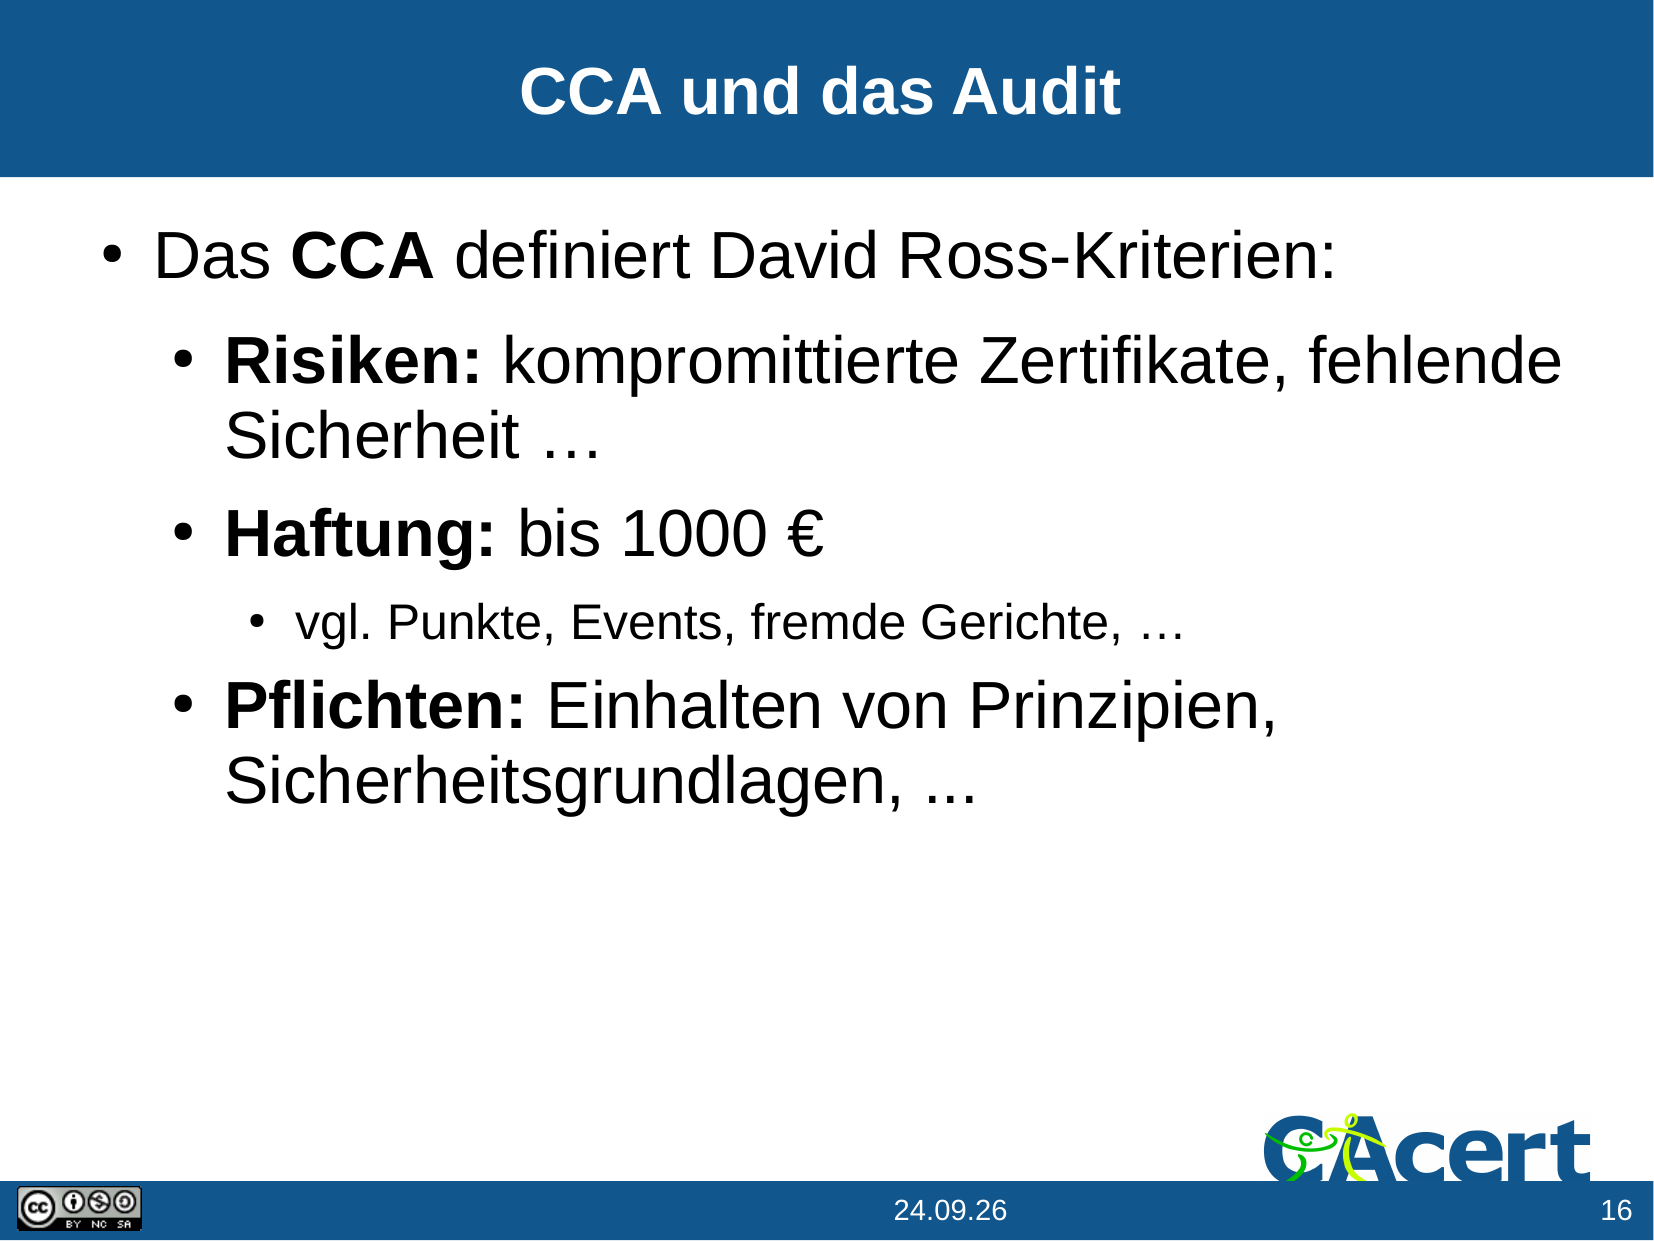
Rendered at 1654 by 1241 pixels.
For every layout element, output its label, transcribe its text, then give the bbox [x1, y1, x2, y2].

title CCA und das Audit [76, 17, 1565, 166]
list Das CCA definiert David Ross-Kriterien: Risiken: kompromittierte Zertifikate, fehlende Sicherheit … Haftung: bis 1000 € vgl. Punkte, Events, fremde Gerichte, … Pflichten: Einhalten von Prinzipien, Sicherheitsgrundlagen, ... [82, 218, 1571, 1091]
picture [17, 1186, 142, 1231]
picture [1263, 1112, 1591, 1181]
